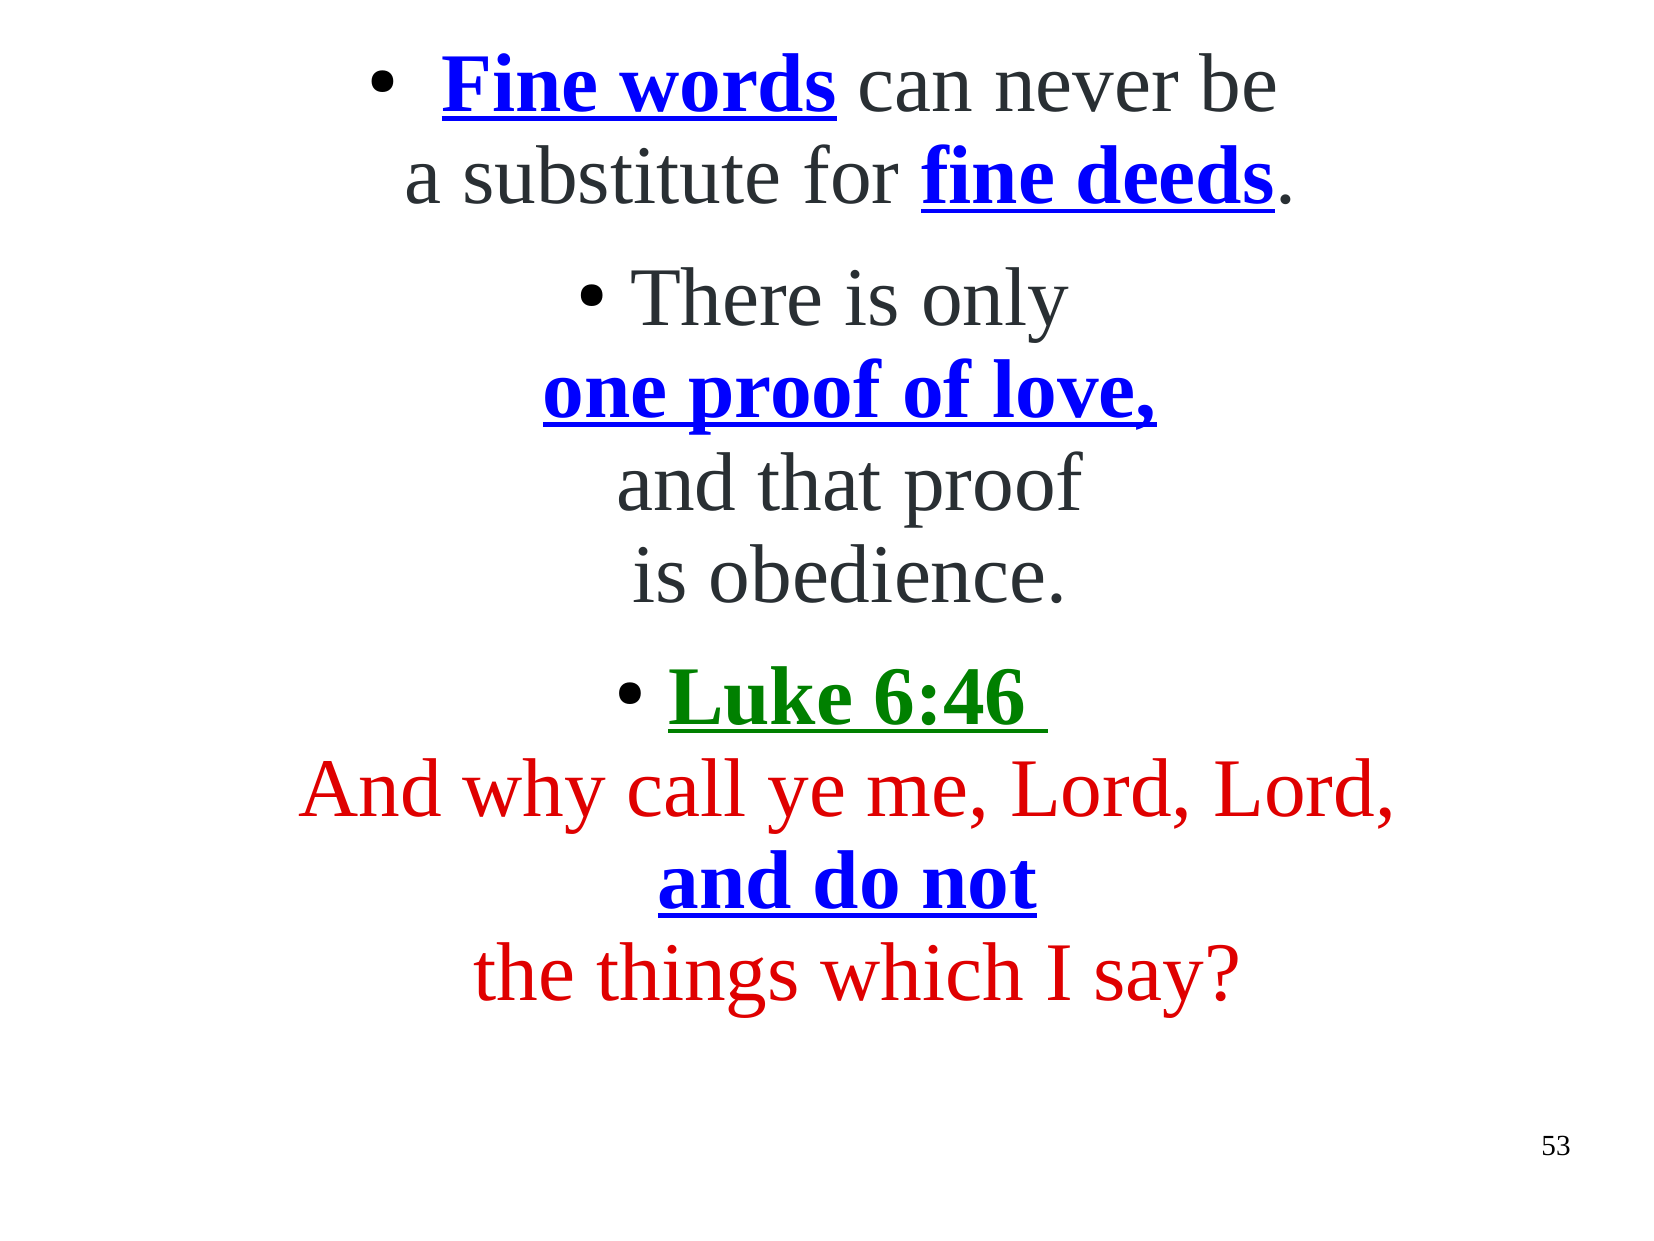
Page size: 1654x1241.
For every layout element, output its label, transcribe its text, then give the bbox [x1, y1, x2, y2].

list Fine words can never be a substitute for fine deeds. There is only one proof of love, and that proof is obedience. Luke 6:46 And why call ye me, Lord, Lord, and do not the things which I say? [37, 37, 1613, 1201]
